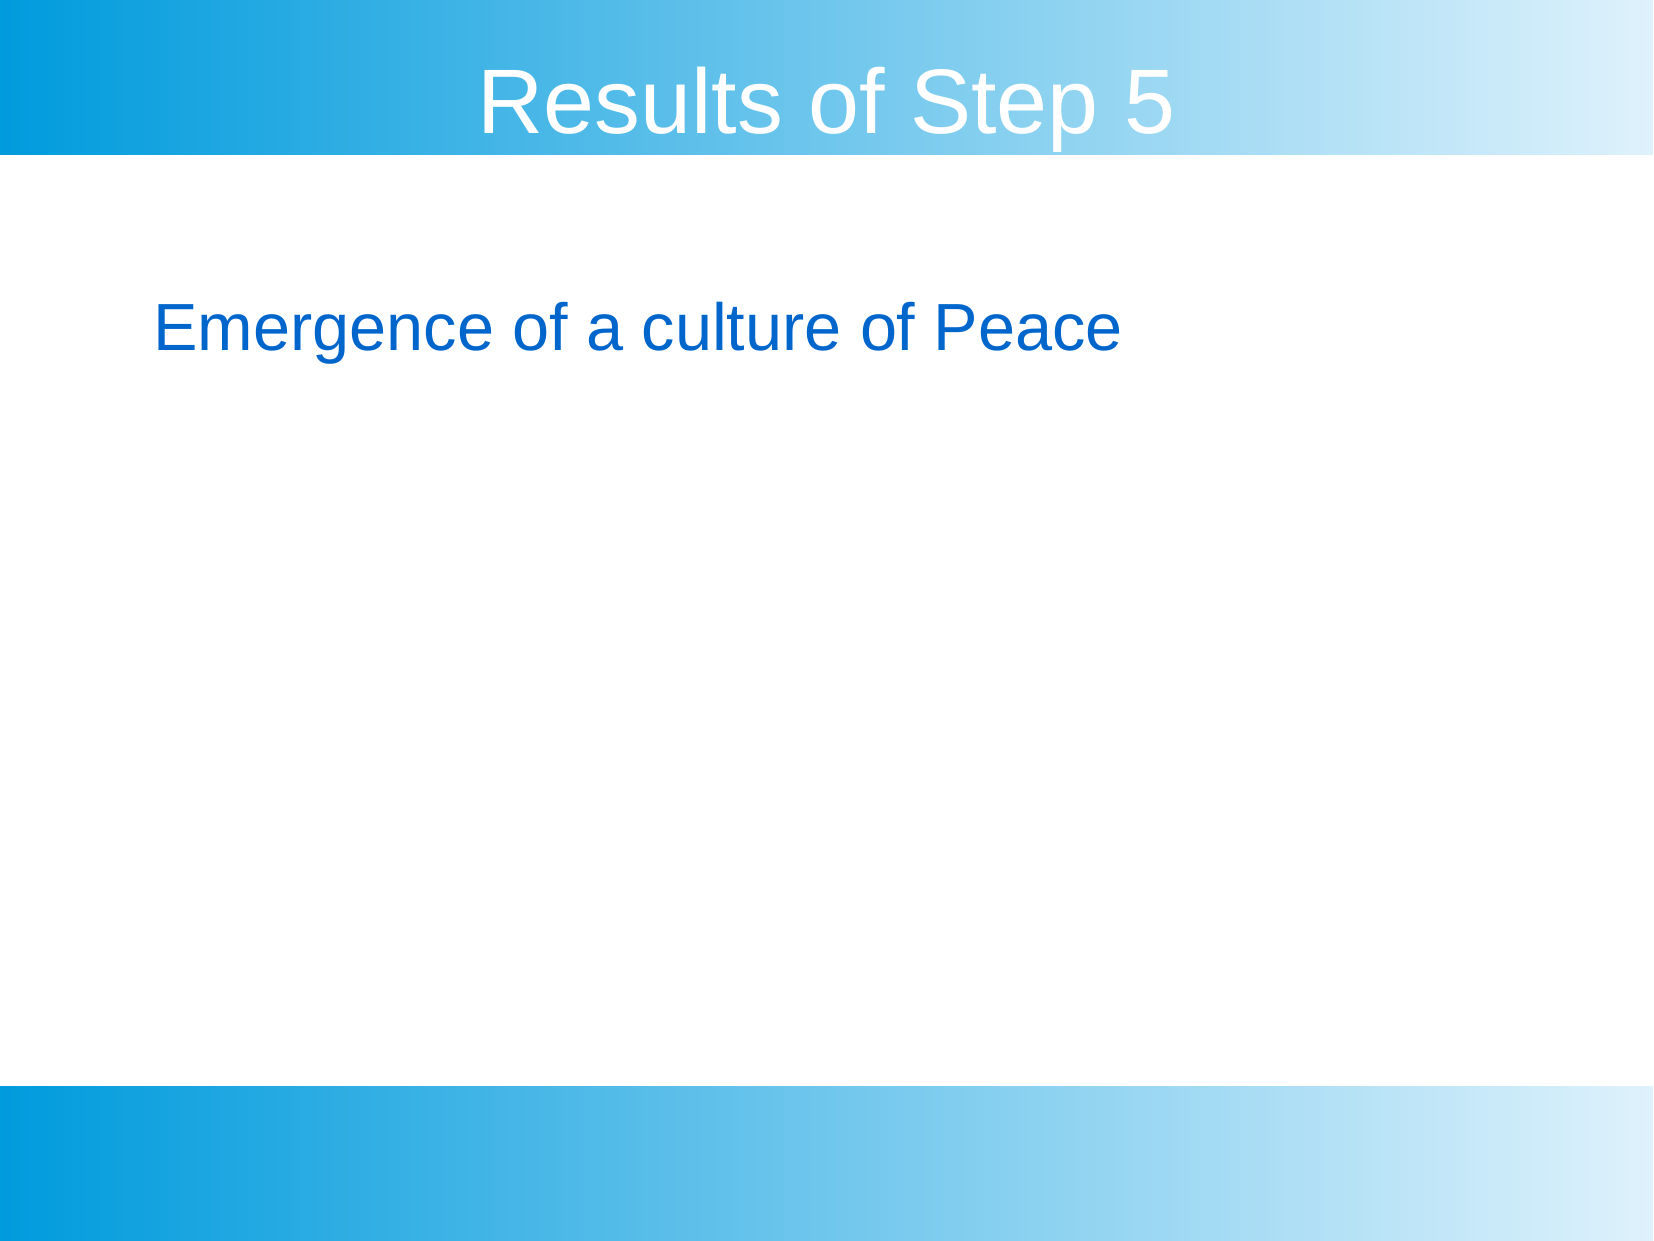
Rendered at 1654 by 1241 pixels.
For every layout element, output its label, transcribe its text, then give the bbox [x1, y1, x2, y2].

list Emergence of a culture of Peace [82, 290, 1571, 1010]
title Results of Step 5 [82, 49, 1571, 155]
